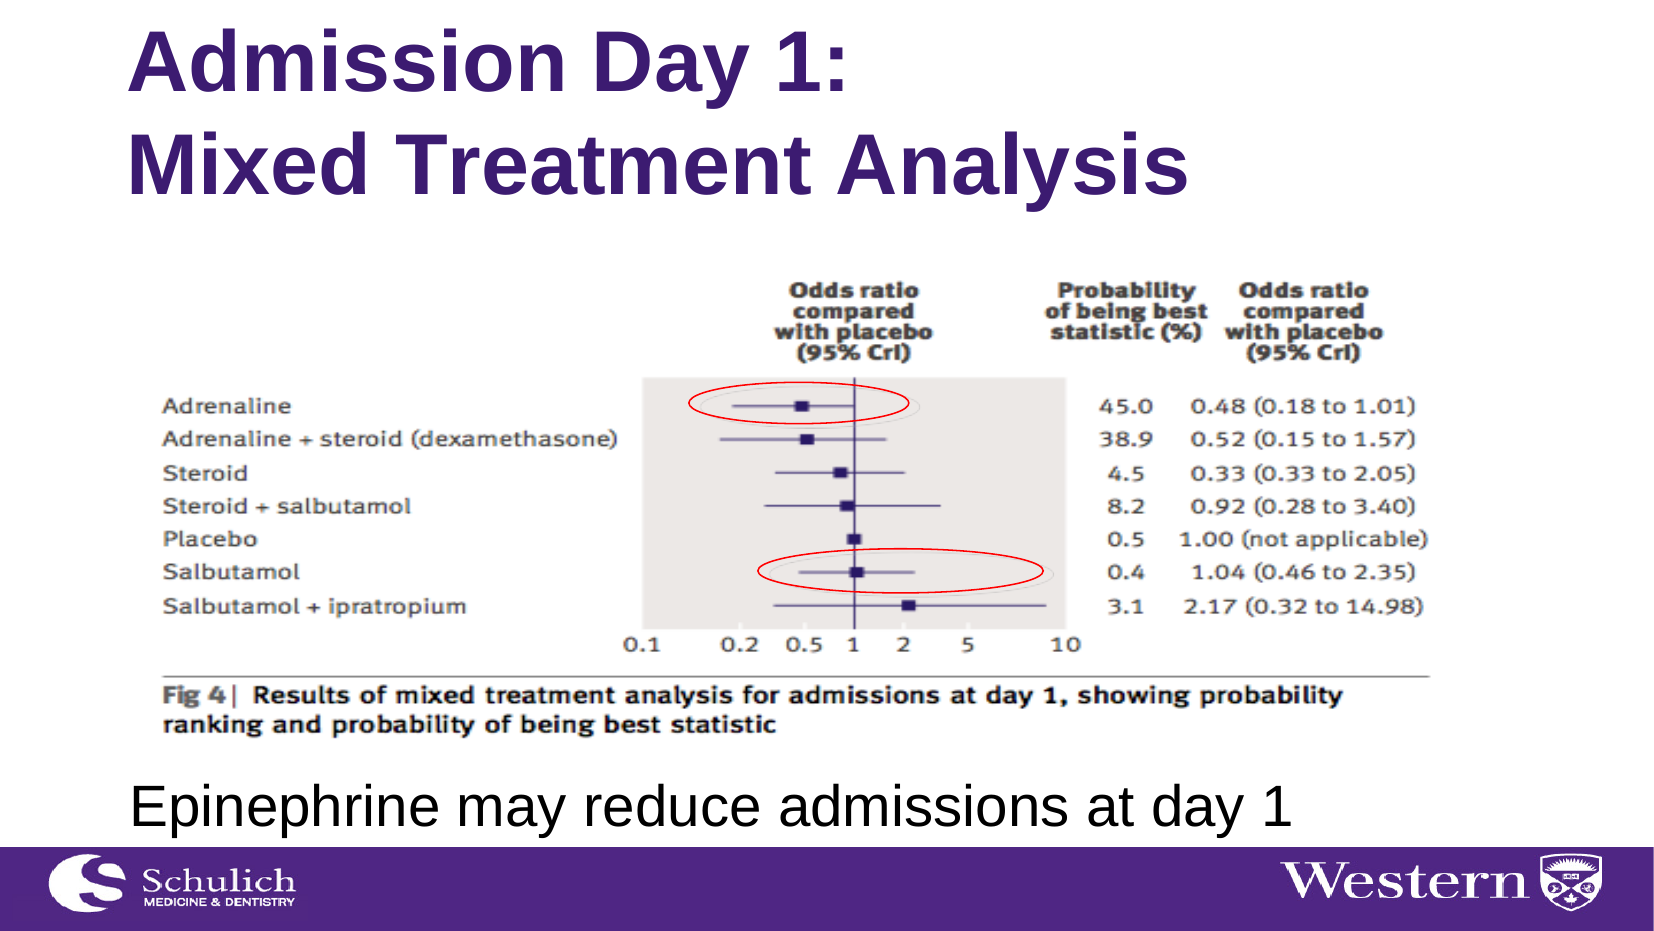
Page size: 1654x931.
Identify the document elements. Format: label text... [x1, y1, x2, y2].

picture [0, 0, 1654, 931]
text_box Epinephrine may reduce admissions at day 1 [114, 760, 1507, 847]
title Admission Day 1: Mixed Treatment Analysis [111, 0, 1654, 220]
